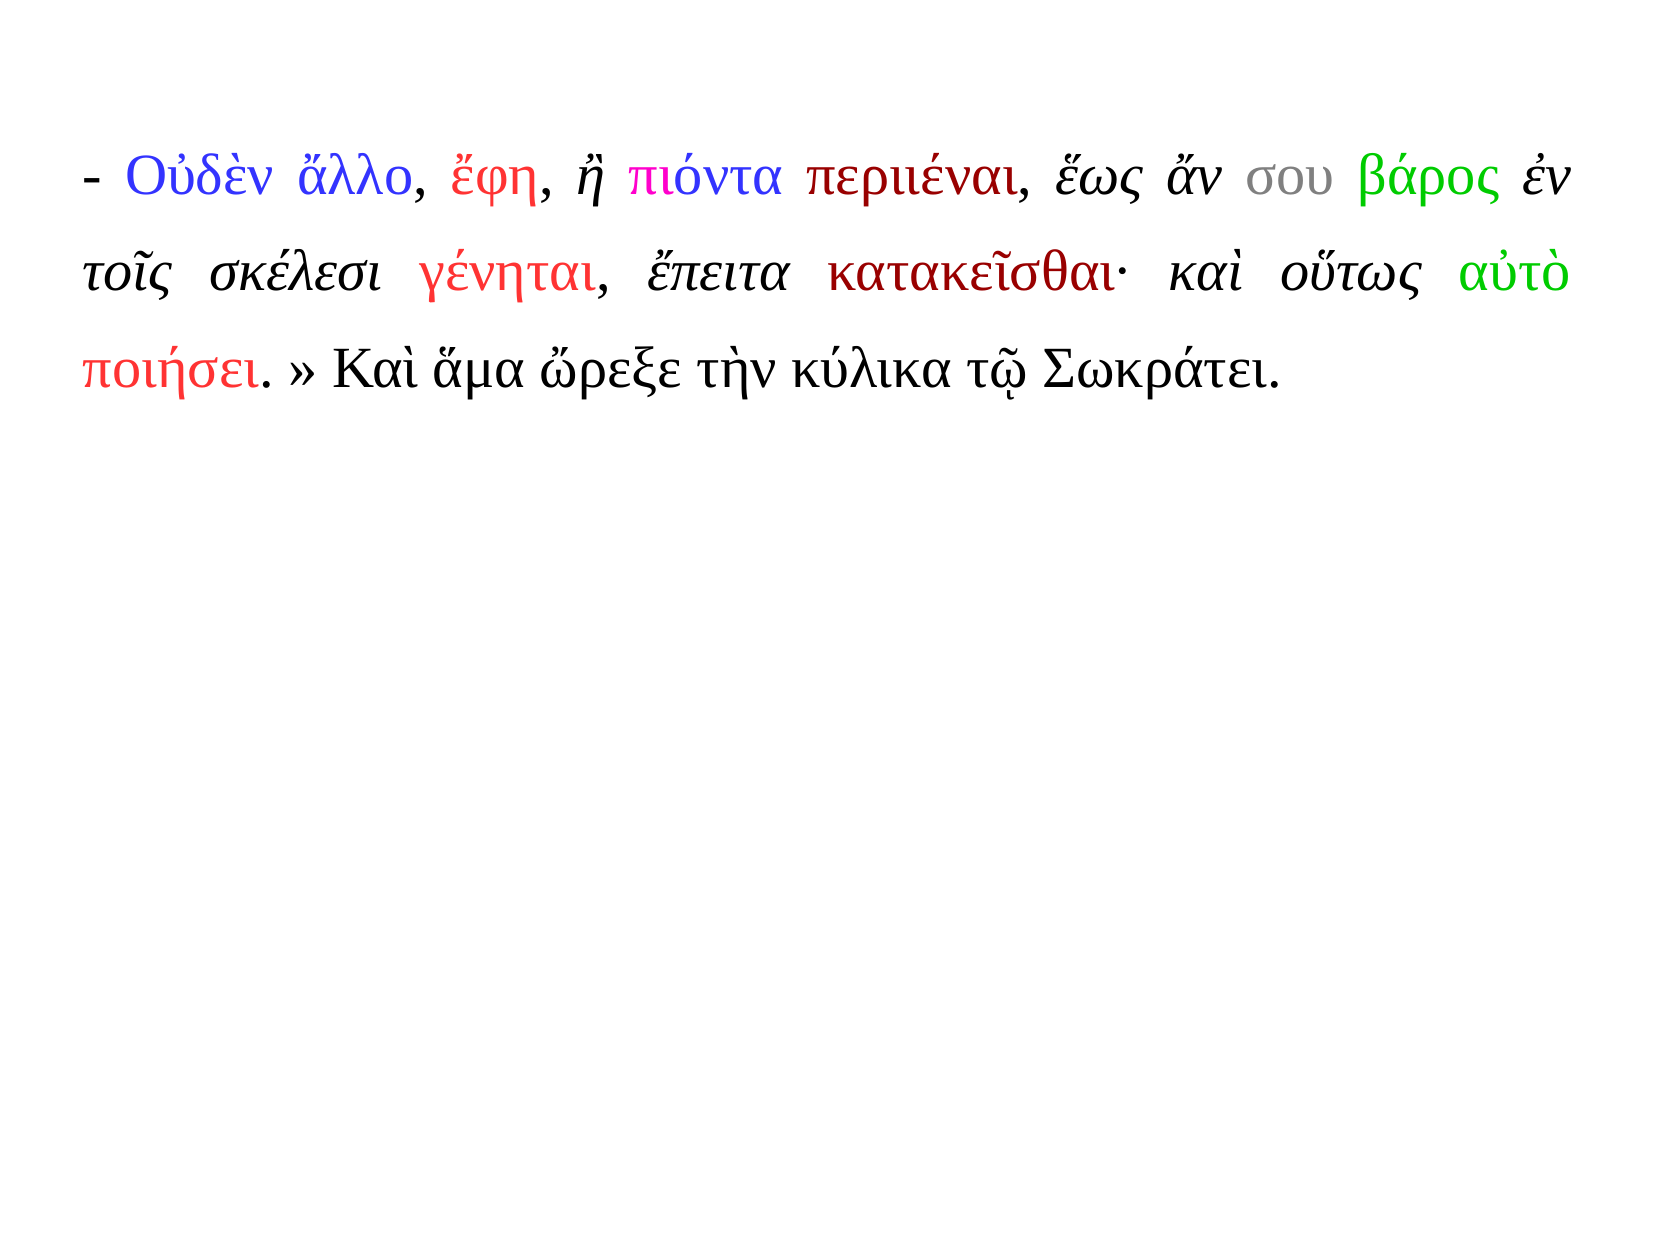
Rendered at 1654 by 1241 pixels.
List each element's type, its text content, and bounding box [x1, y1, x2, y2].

title - Οὐδὲν ἄλλο, ἔφη, ἢ πιόντα περιιέναι, ἕως ἄν σου βάρος ἐν τοῖς σκέλεσι γένηται, ἔπειτα κατακεῖσθαι· καὶ οὕτως αὐτὸ ποιήσει. » Καὶ ἅμα ὤρεξε τὴν κύλικα τῷ Σωκράτει. [82, 49, 1571, 461]
